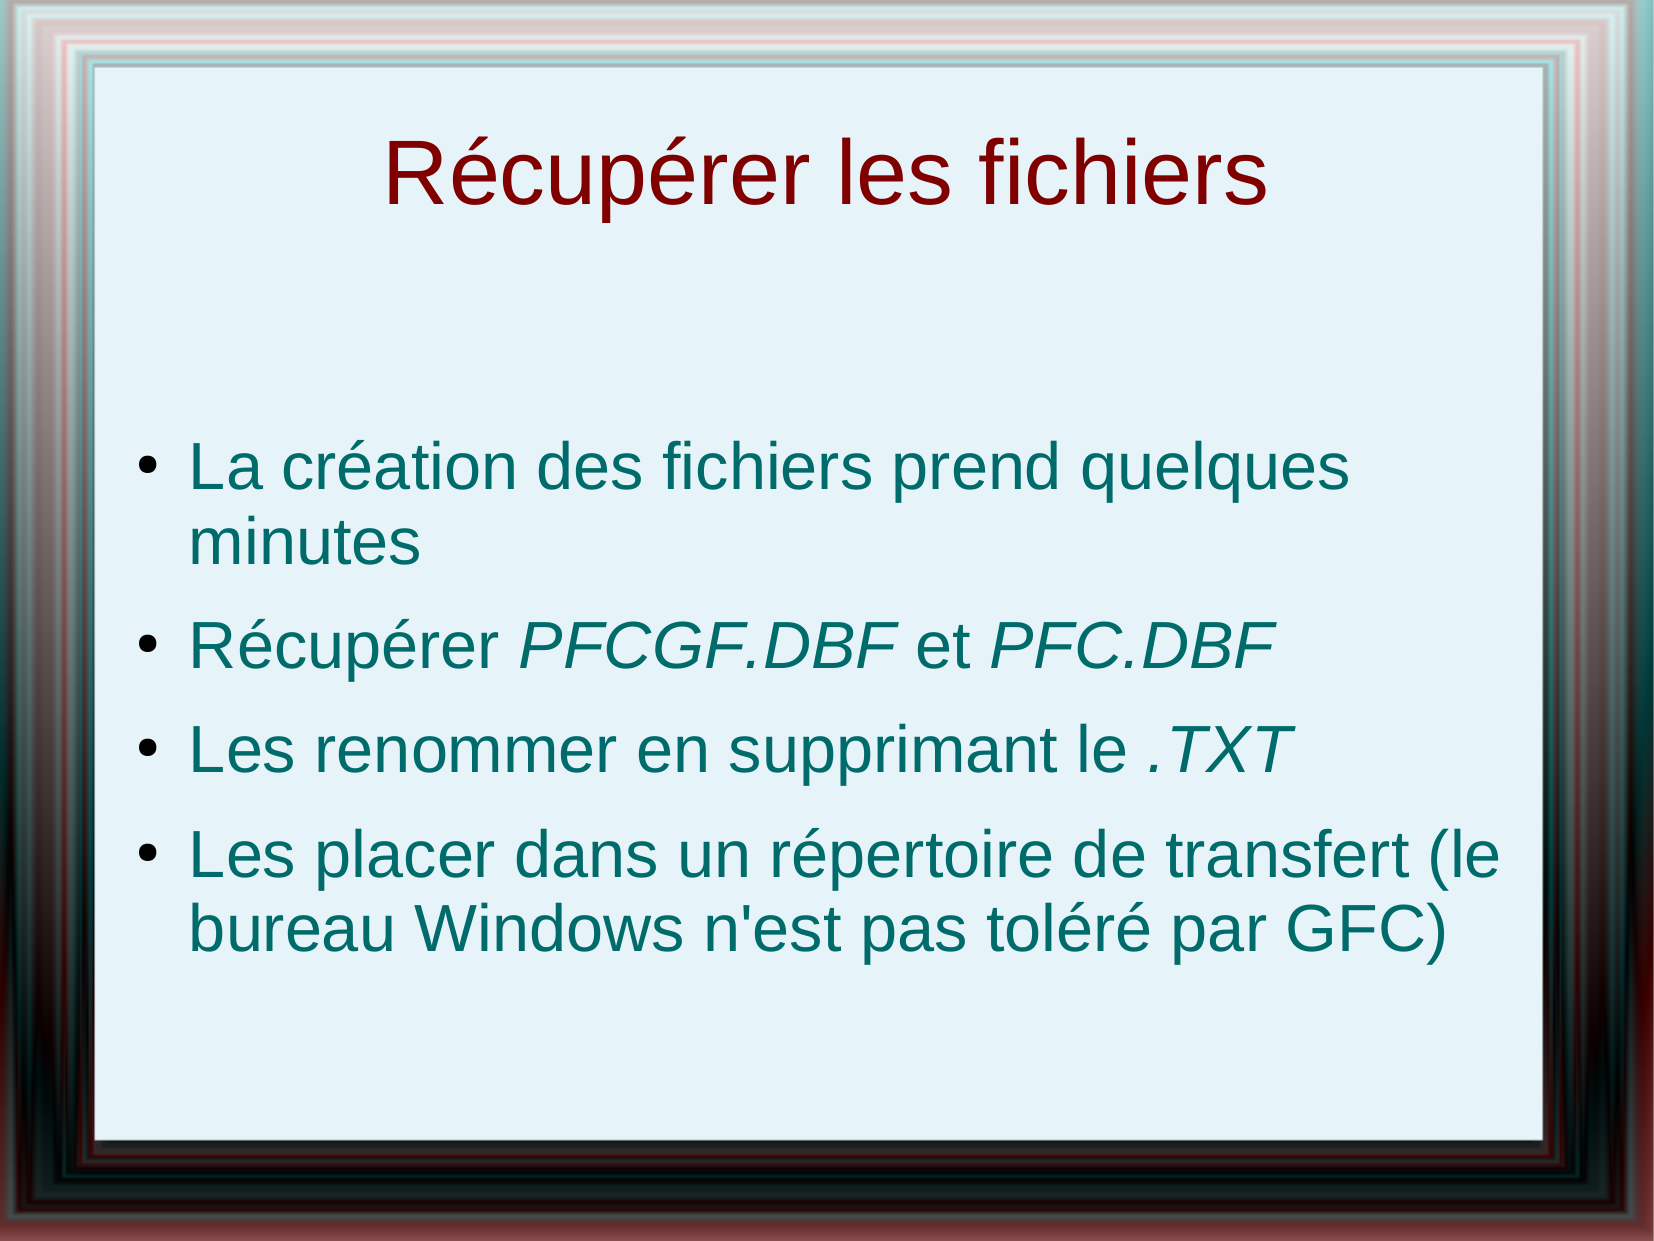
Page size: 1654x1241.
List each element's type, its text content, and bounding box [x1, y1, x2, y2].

title Récupérer les fichiers [118, 88, 1536, 257]
list La création des fichiers prend quelques minutes Récupérer PFCGF.DBF et PFC.DBF Les renommer en supprimant le .TXT Les placer dans un répertoire de transfert (le bureau Windows n'est pas toléré par GFC) [118, 324, 1506, 1241]
picture [0, 0, 1654, 1241]
